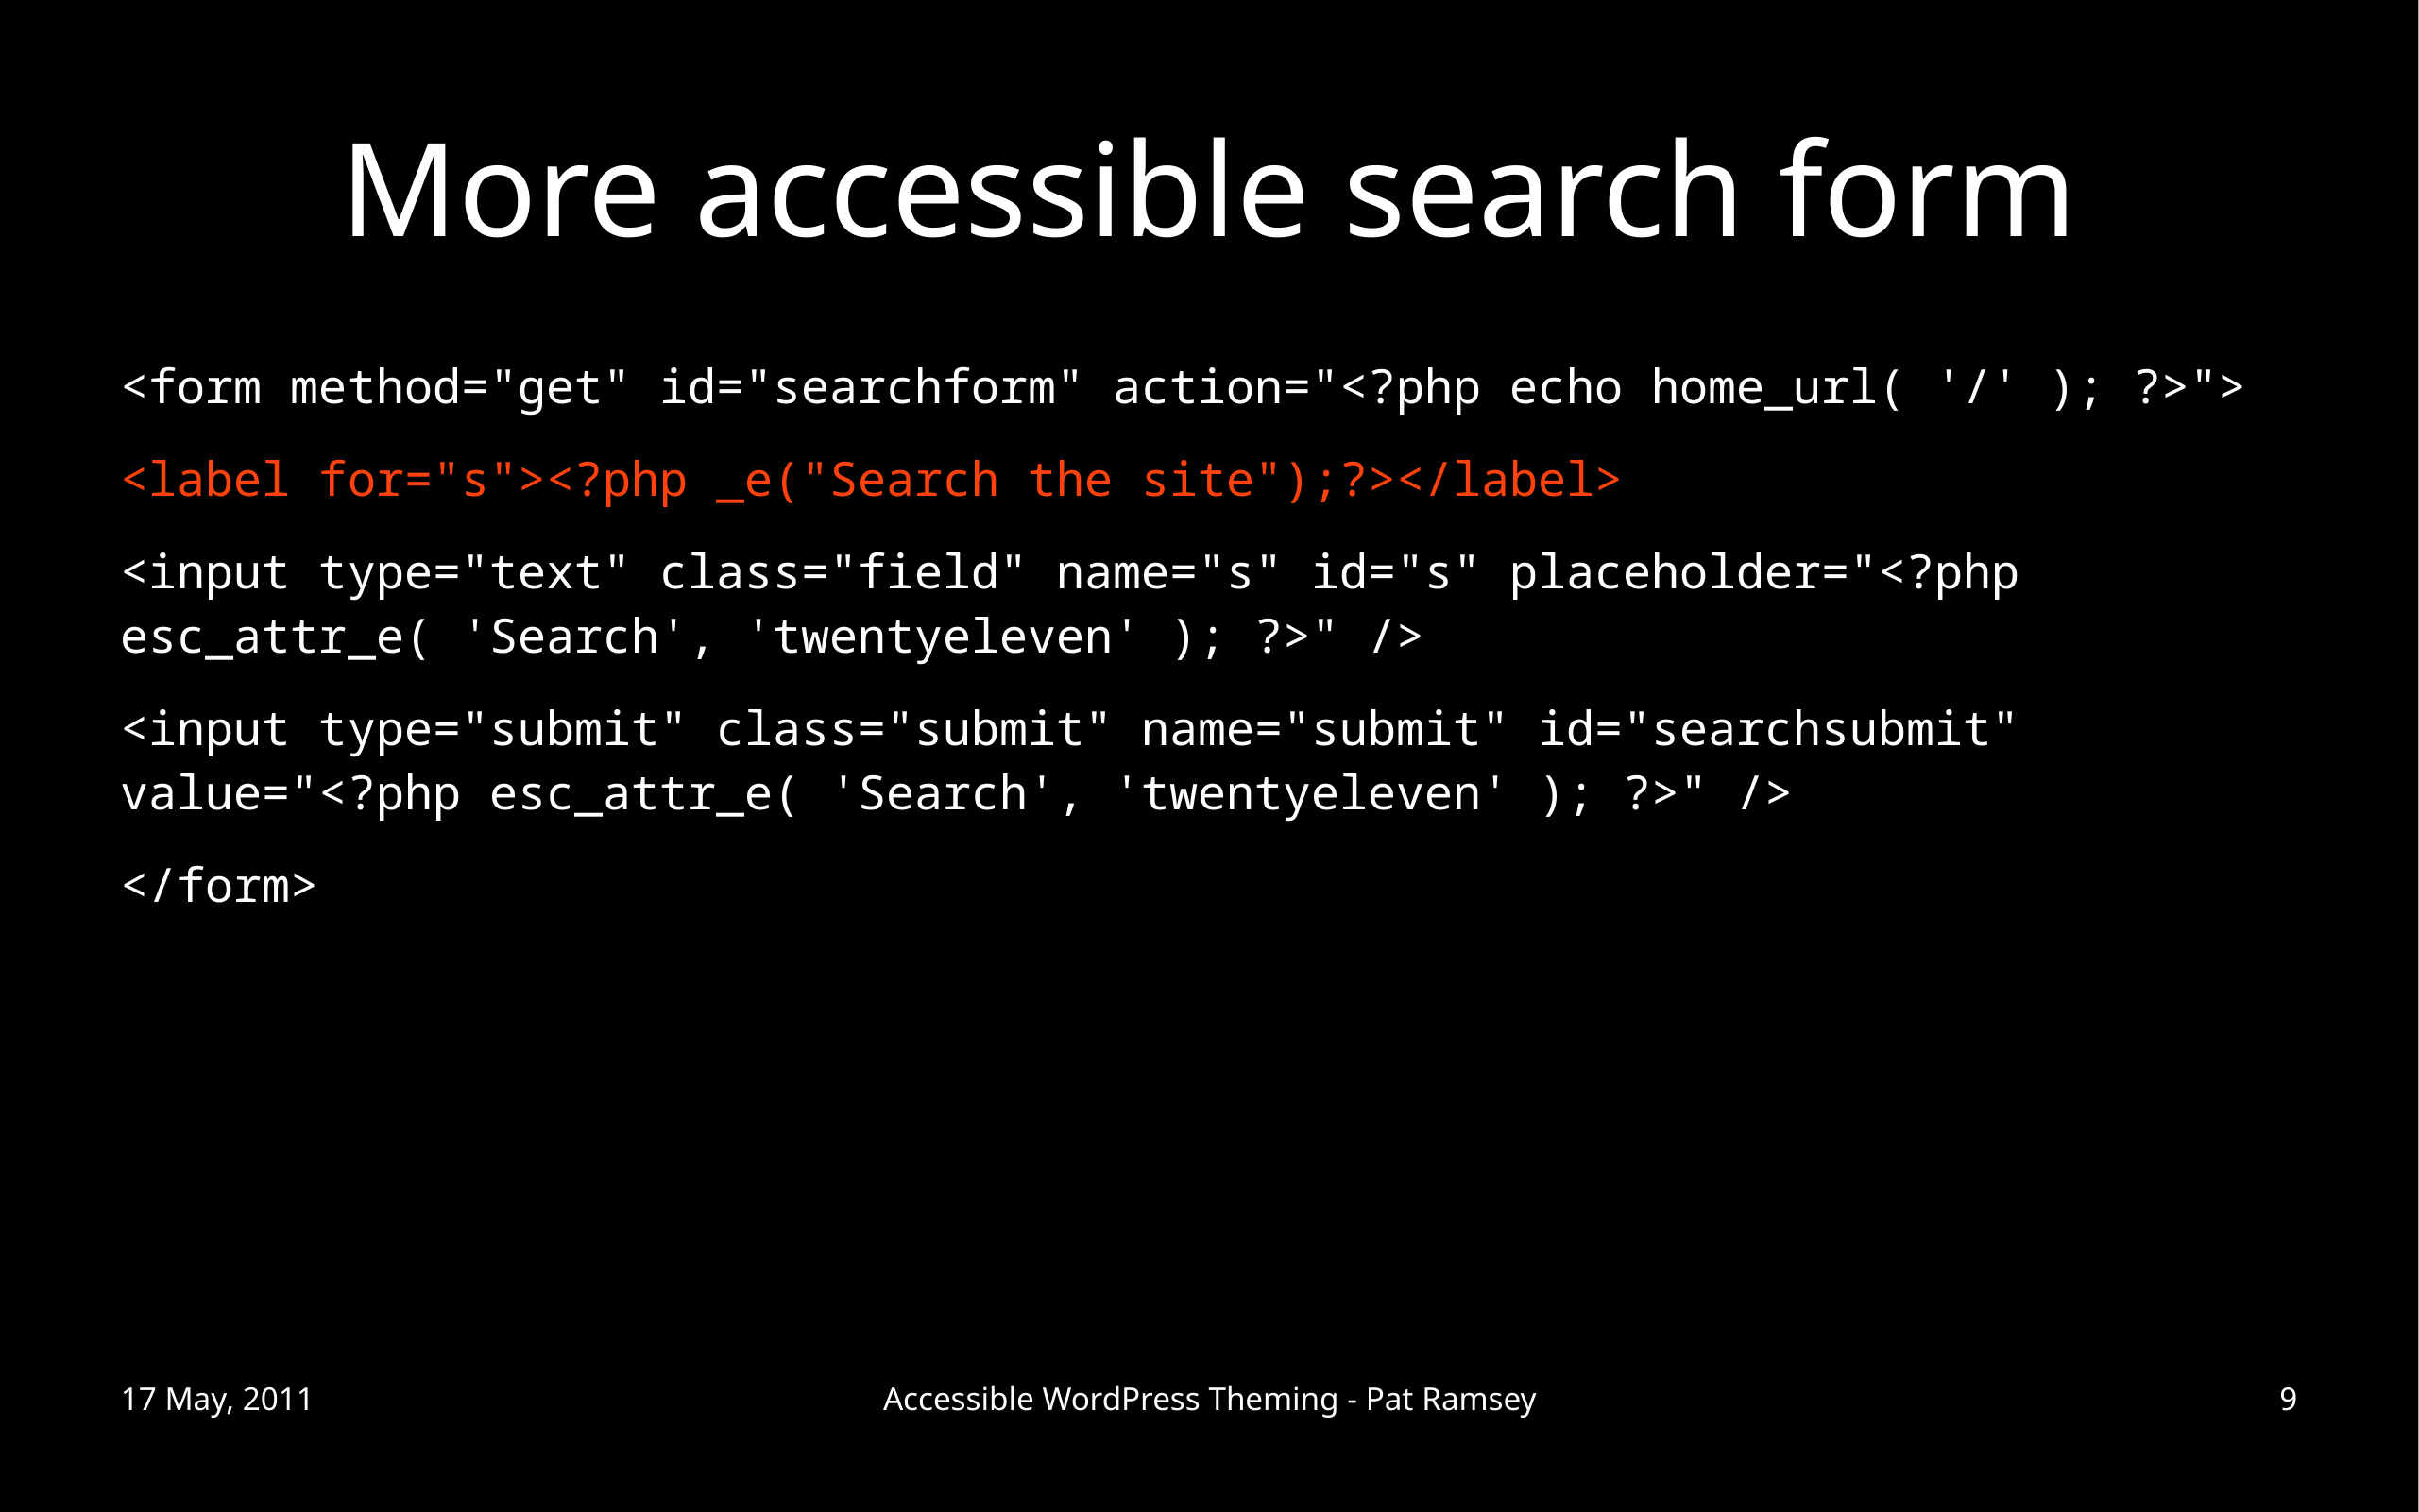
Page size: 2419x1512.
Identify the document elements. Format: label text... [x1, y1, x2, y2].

title More accessible search form [120, 59, 2298, 314]
list <form method="get" id="searchform" action="<?php echo home_url( '/' ); ?>"> <label for="s"><?php _e("Search the site");?></label> <input type="text" class="field" name="s" id="s" placeholder="<?php esc_attr_e( 'Search', 'twentyeleven' ); ?>" /> <input type="submit" class="submit" name="submit" id="searchsubmit" value="<?php esc_attr_e( 'Search', 'twentyeleven' ); ?>" /> </form> [120, 353, 2298, 1351]
